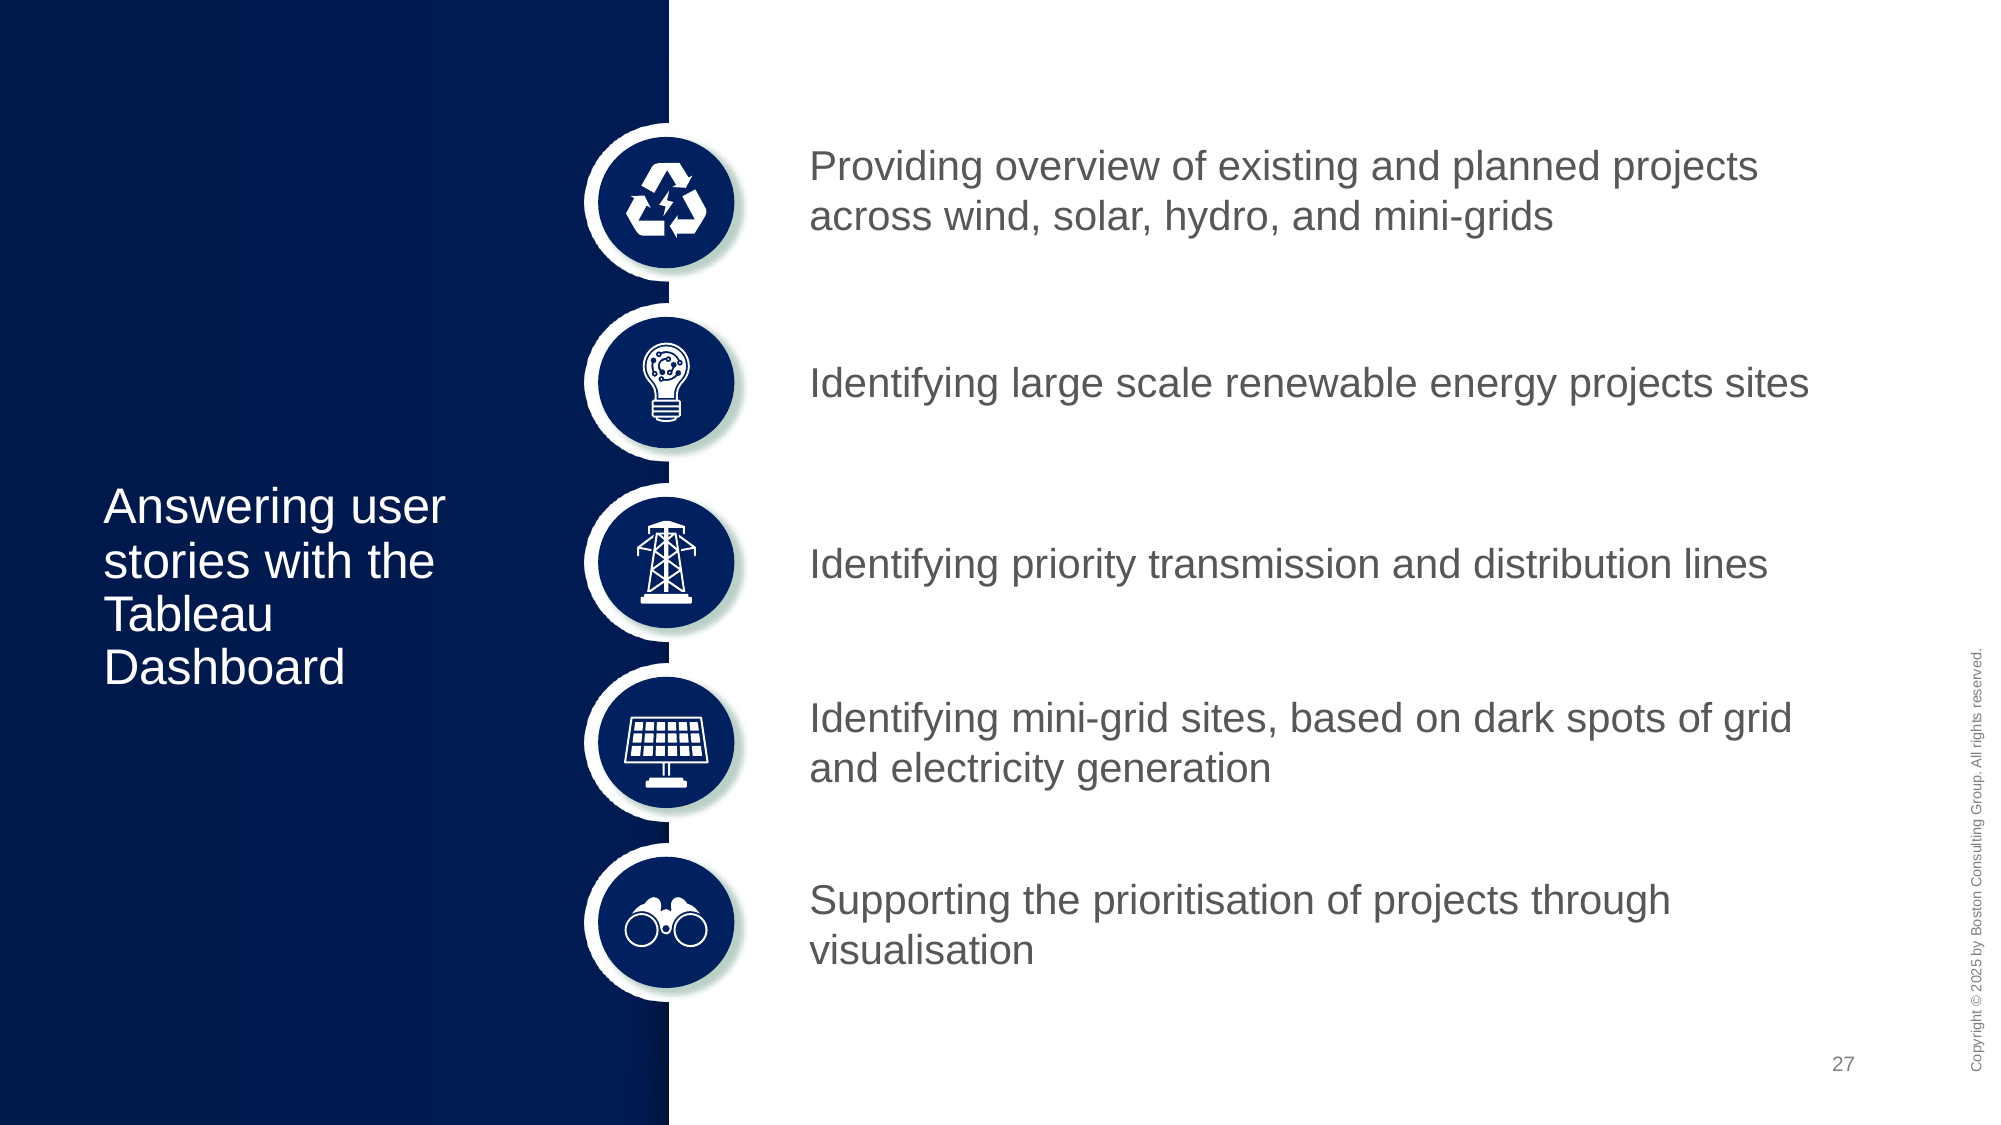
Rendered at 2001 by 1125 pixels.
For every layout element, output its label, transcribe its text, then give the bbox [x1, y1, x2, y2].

text_box Answering user stories with the Tableau Dashboard [101, 470, 527, 695]
text_box [598, 676, 735, 809]
picture [584, 303, 751, 464]
picture [584, 483, 751, 644]
text_box [598, 136, 735, 269]
text_box Identifying large scale renewable energy projects sites [809, 356, 1812, 407]
text_box Supporting the prioritisation of projects through visualisation [809, 870, 1812, 974]
text_box Identifying mini-grid sites, based on dark spots of grid and electricity generation [809, 690, 1812, 794]
text_box [598, 856, 735, 988]
text_box Identifying priority transmission and distribution lines [809, 537, 1812, 588]
picture [584, 843, 751, 1004]
text_box [598, 316, 735, 449]
picture [584, 123, 751, 284]
picture [584, 663, 751, 824]
text_box [598, 496, 735, 629]
text_box Providing overview of existing and planned projects across wind, solar, hydro, and mini-grids [809, 138, 1812, 240]
